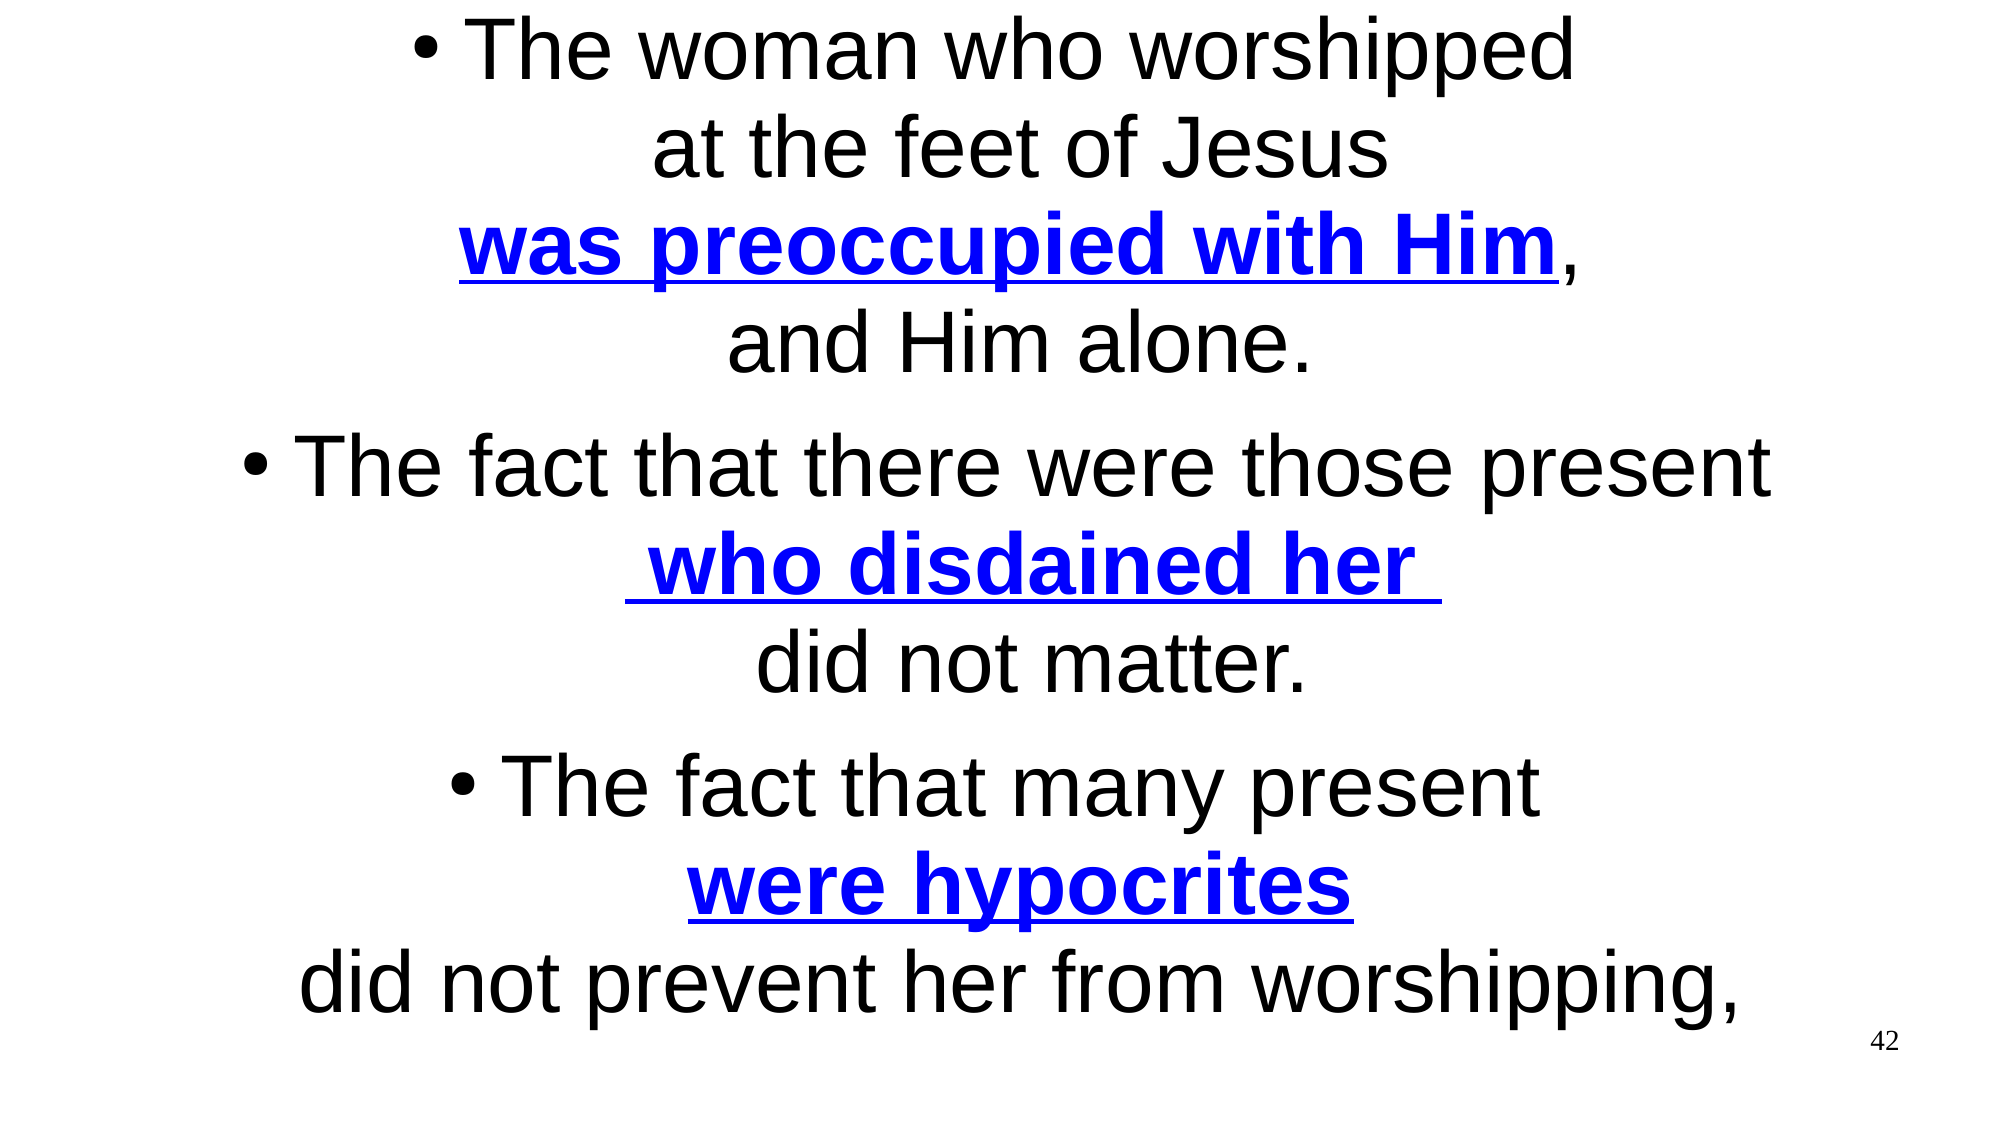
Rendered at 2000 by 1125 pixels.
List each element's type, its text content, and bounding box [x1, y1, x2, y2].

list The woman who worshipped at the feet of Jesus was preoccupied with Him, and Him alone. The fact that there were those present who disdained her did not matter. The fact that many present were hypocrites did not prevent her from worshipping, [0, 0, 1996, 1123]
